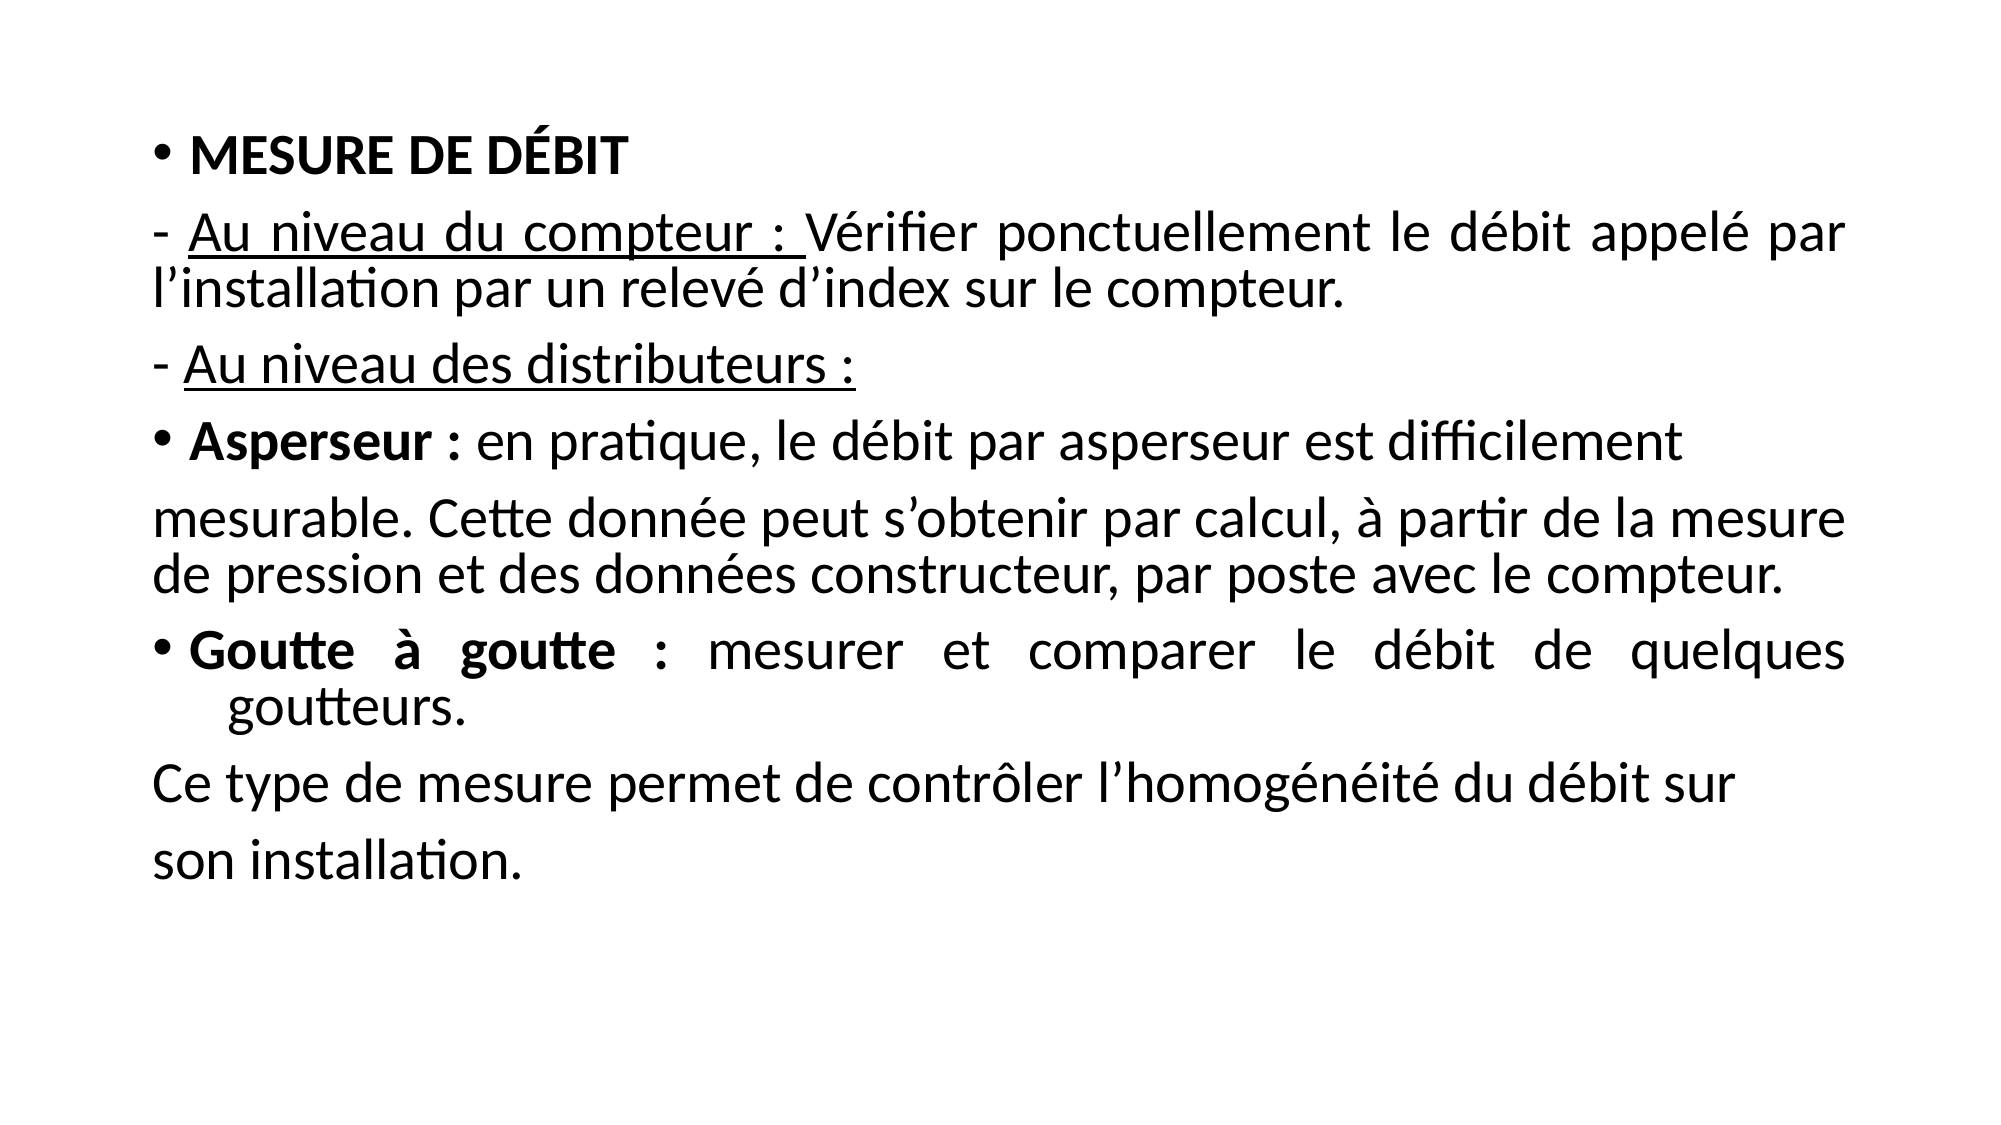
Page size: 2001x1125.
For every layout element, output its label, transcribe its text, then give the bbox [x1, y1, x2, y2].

list MESURE DE DÉBIT - Au niveau du compteur : Vérifier ponctuellement le débit appelé par l’installation par un relevé d’index sur le compteur. - Au niveau des distributeurs : Asperseur : en pratique, le débit par asperseur est difficilement mesurable. Cette donnée peut s’obtenir par calcul, à partir de la mesure de pression et des données constructeur, par poste avec le compteur. Goutte à goutte : mesurer et comparer le débit de quelques goutteurs. Ce type de mesure permet de contrôler l’homogénéité du débit sur son installation. [137, 122, 1863, 1014]
